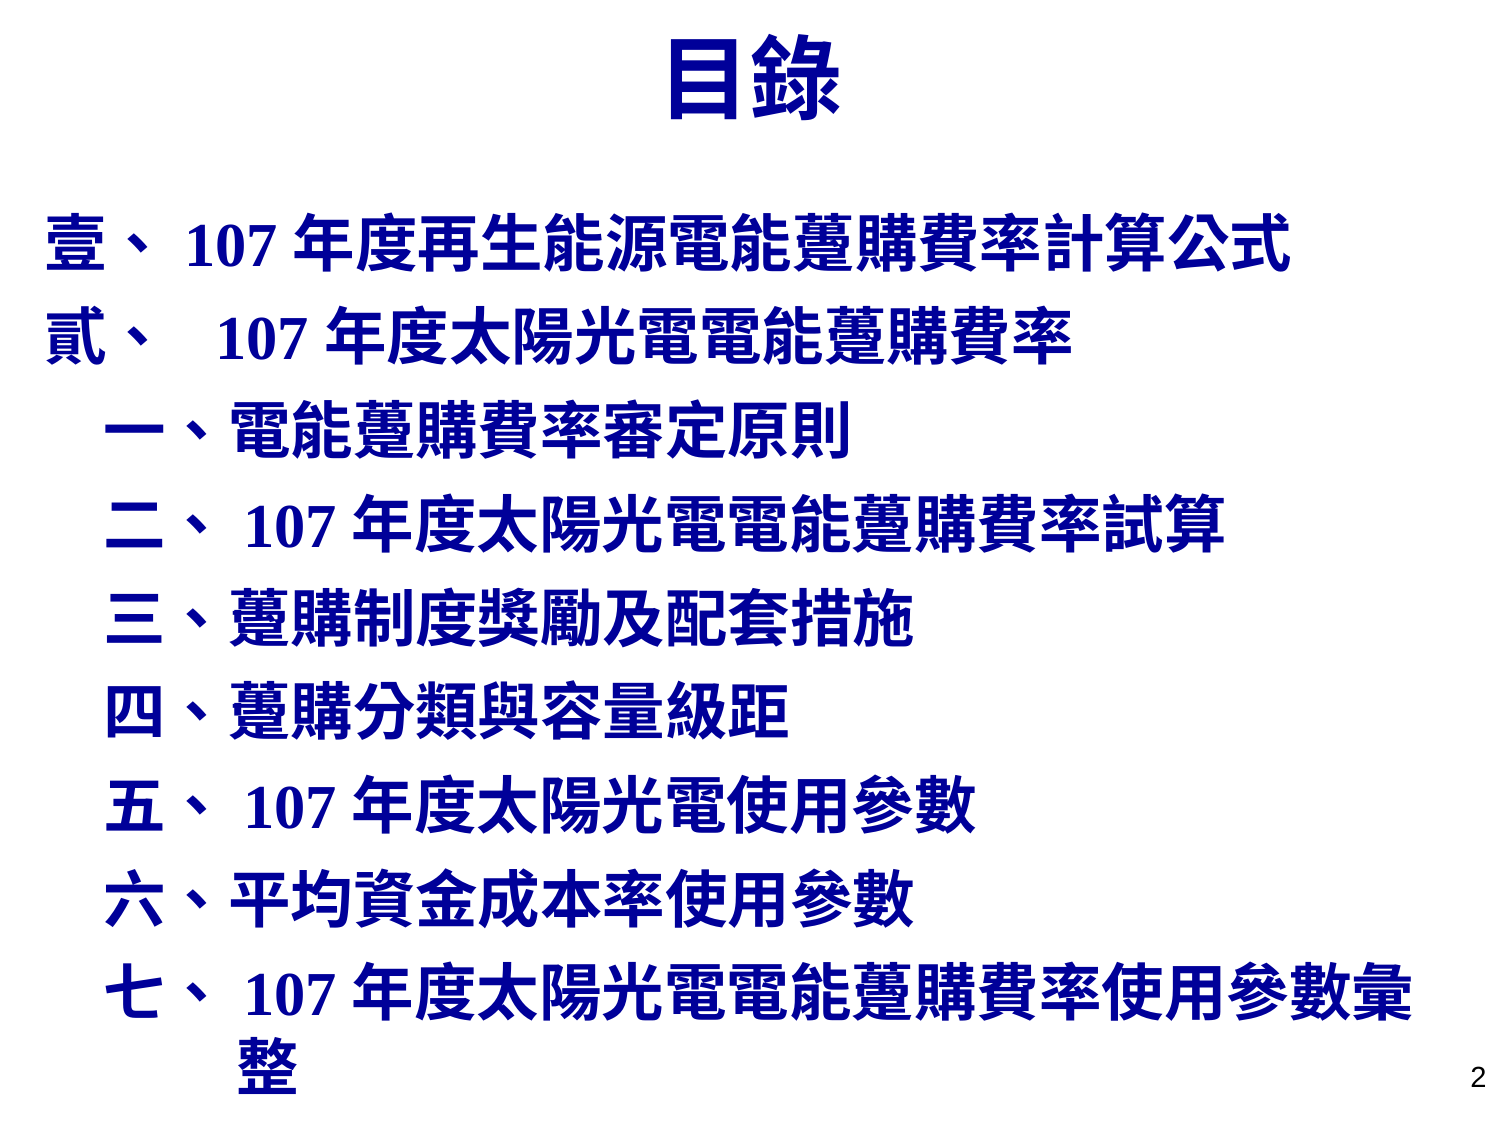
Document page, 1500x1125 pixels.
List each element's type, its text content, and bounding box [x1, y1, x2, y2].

text_box 目錄 [112, 30, 1388, 120]
slide_number <編號> [1151, 1051, 1500, 1125]
text_box 目錄 [804, 50, 820, 55]
text_box 壹、107年度再生能源電能躉購費率計算公式 貳、 107年度太陽光電電能躉購費率 一、電能躉購費率審定原則 二、107年度太陽光電電能躉購費率試算 三、躉購制度獎勵及配套措施 四、躉購分類與容量級距 五、107年度太陽光電使用參數 六、平均資金成本率使用參數 七、107年度太陽光電電能躉購費率使用參數彙整 [29, 196, 1483, 681]
